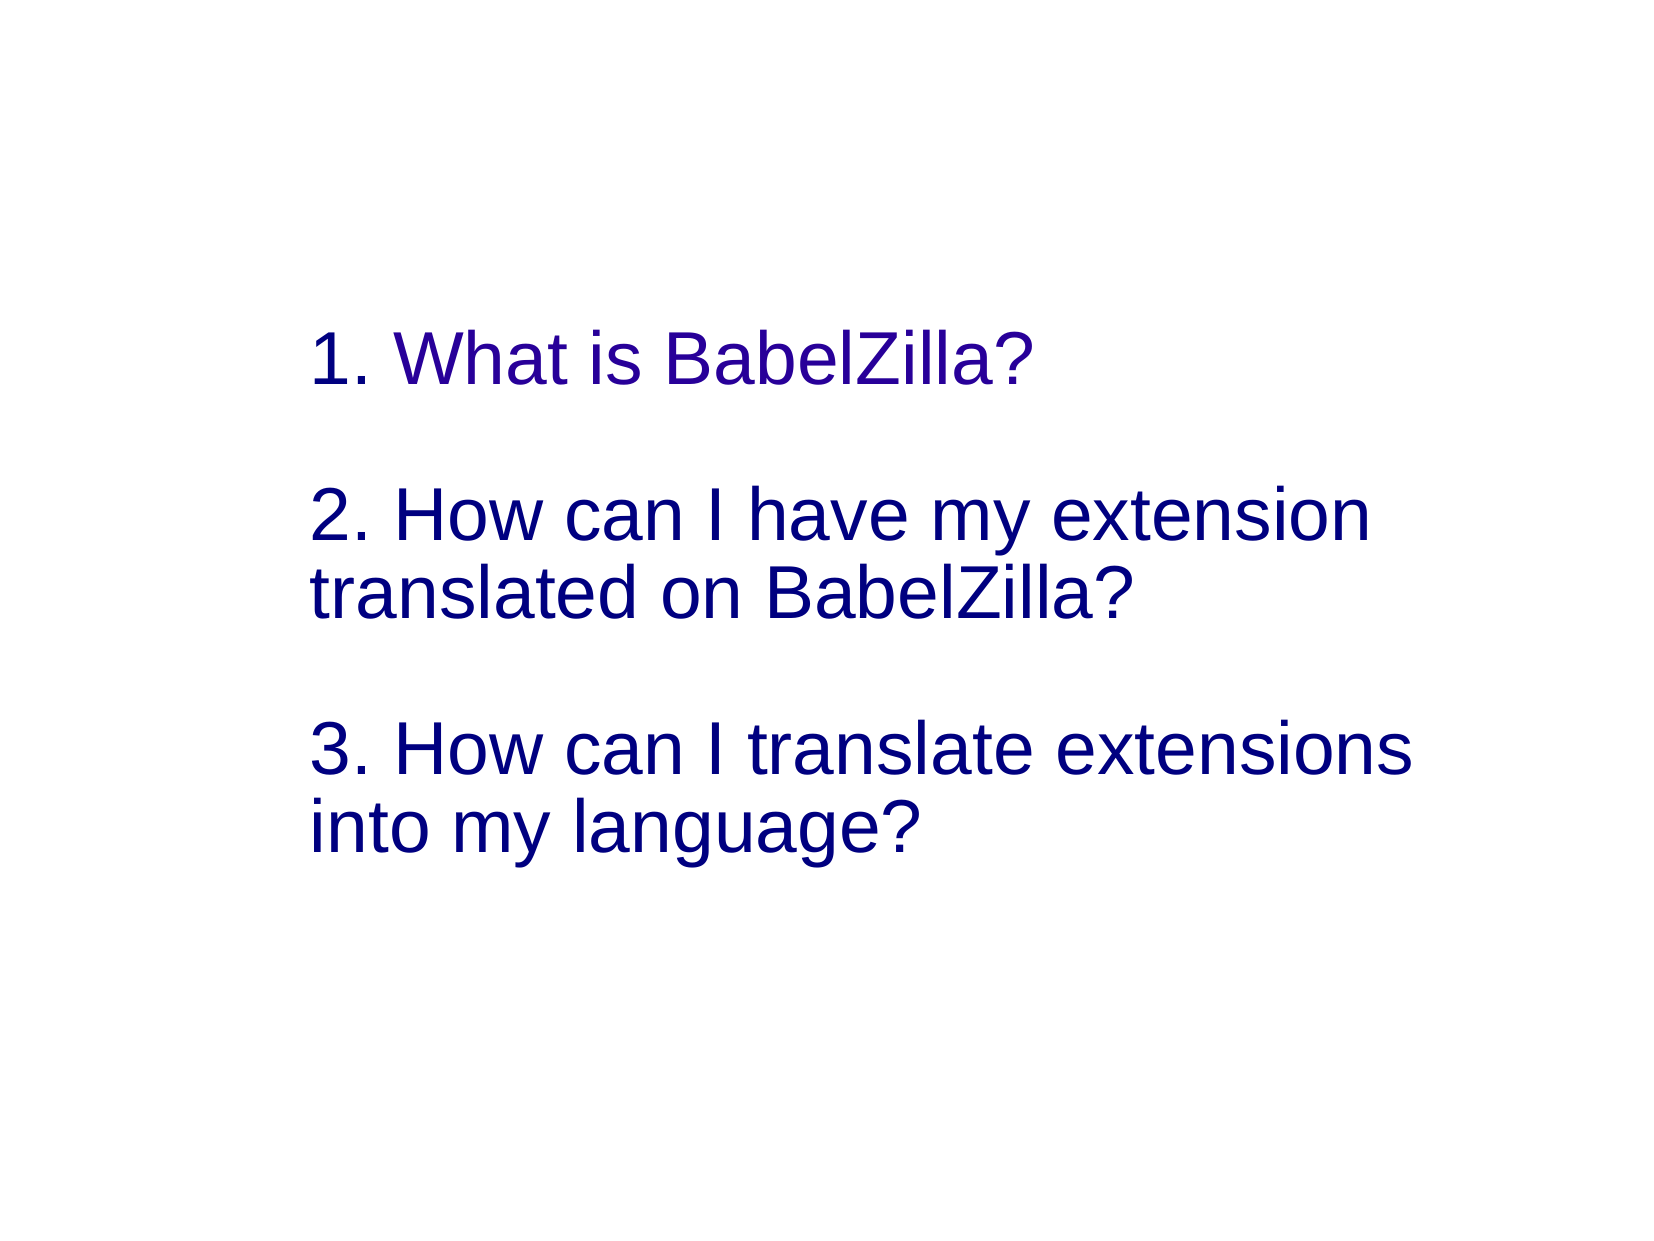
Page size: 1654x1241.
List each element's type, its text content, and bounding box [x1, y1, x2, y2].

text_box 1. What is BabelZilla? 2. How can I have my extension translated on BabelZilla? 3. How can I translate extensions into my language? [295, 147, 1447, 1034]
